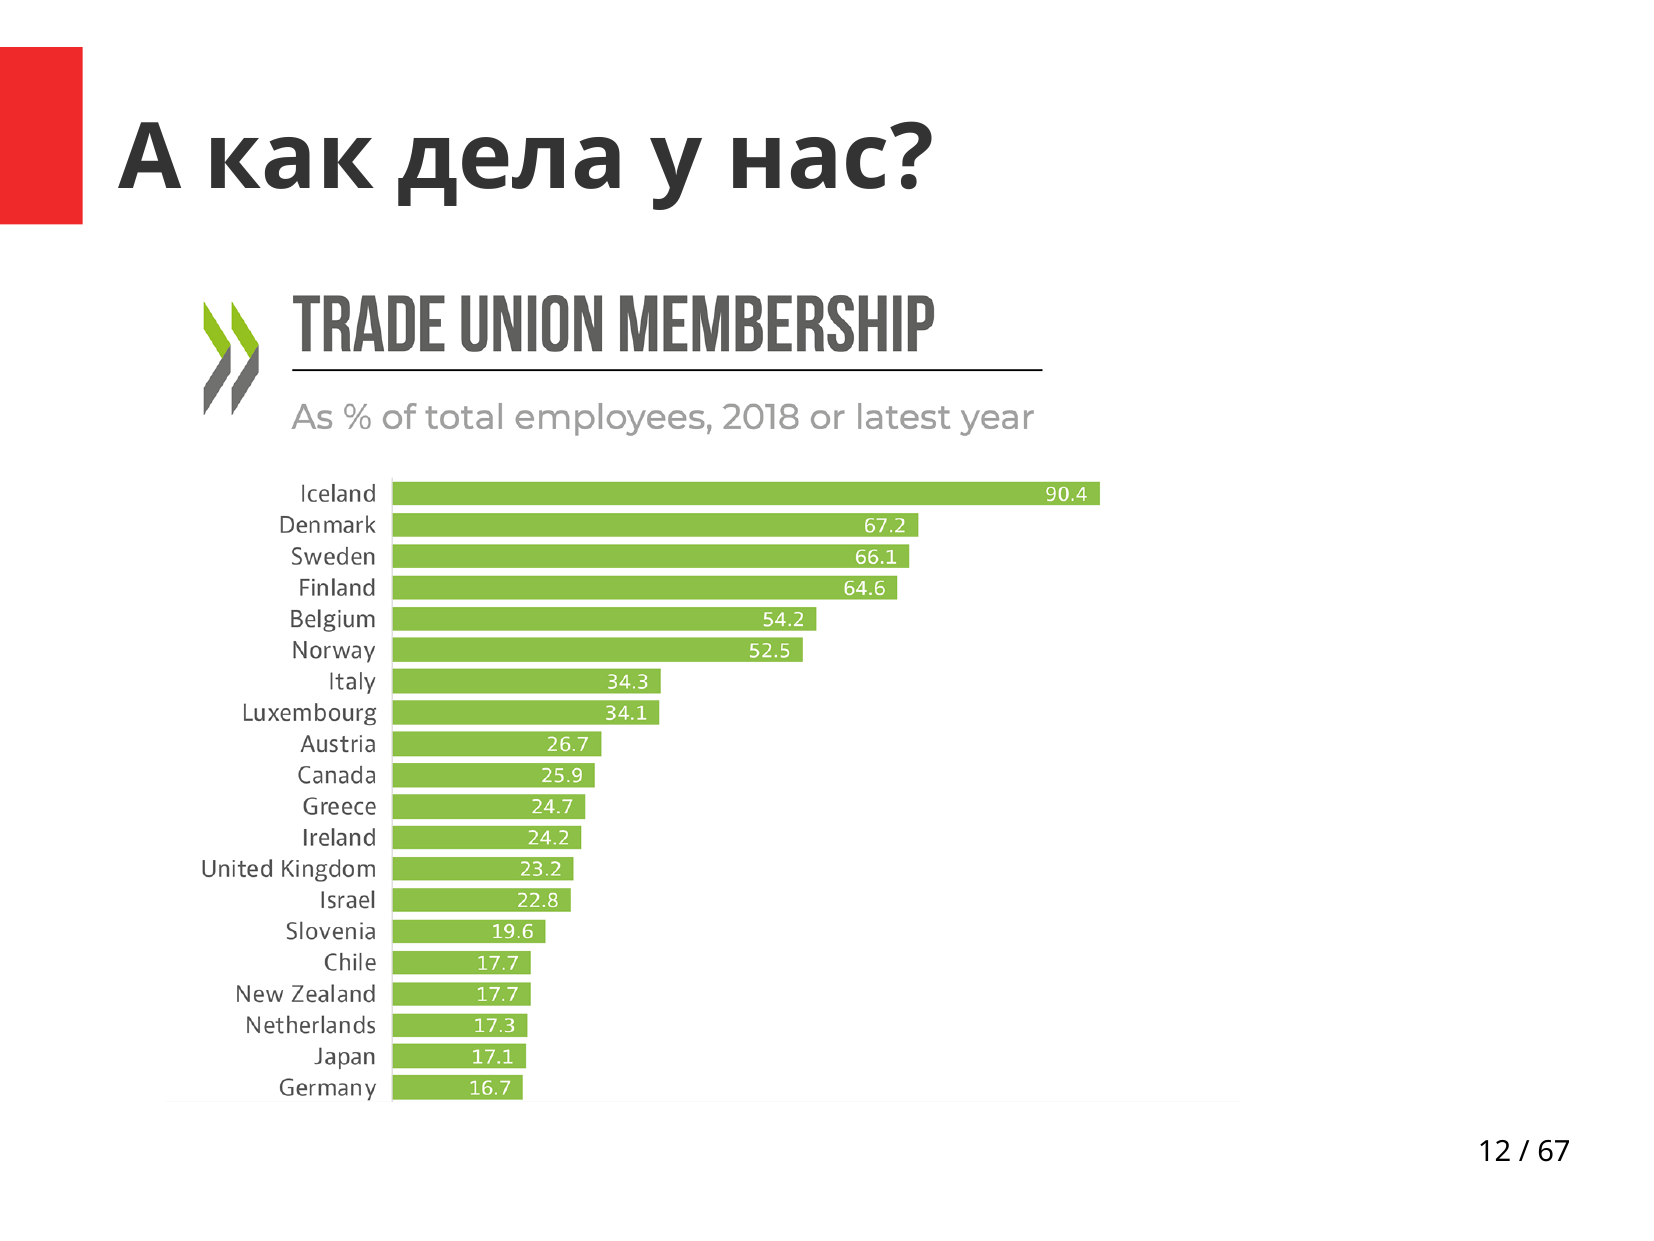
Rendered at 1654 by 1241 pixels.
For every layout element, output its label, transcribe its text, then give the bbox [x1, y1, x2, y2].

title А как дела у нас? [118, 49, 1571, 257]
picture [165, 236, 1241, 1102]
